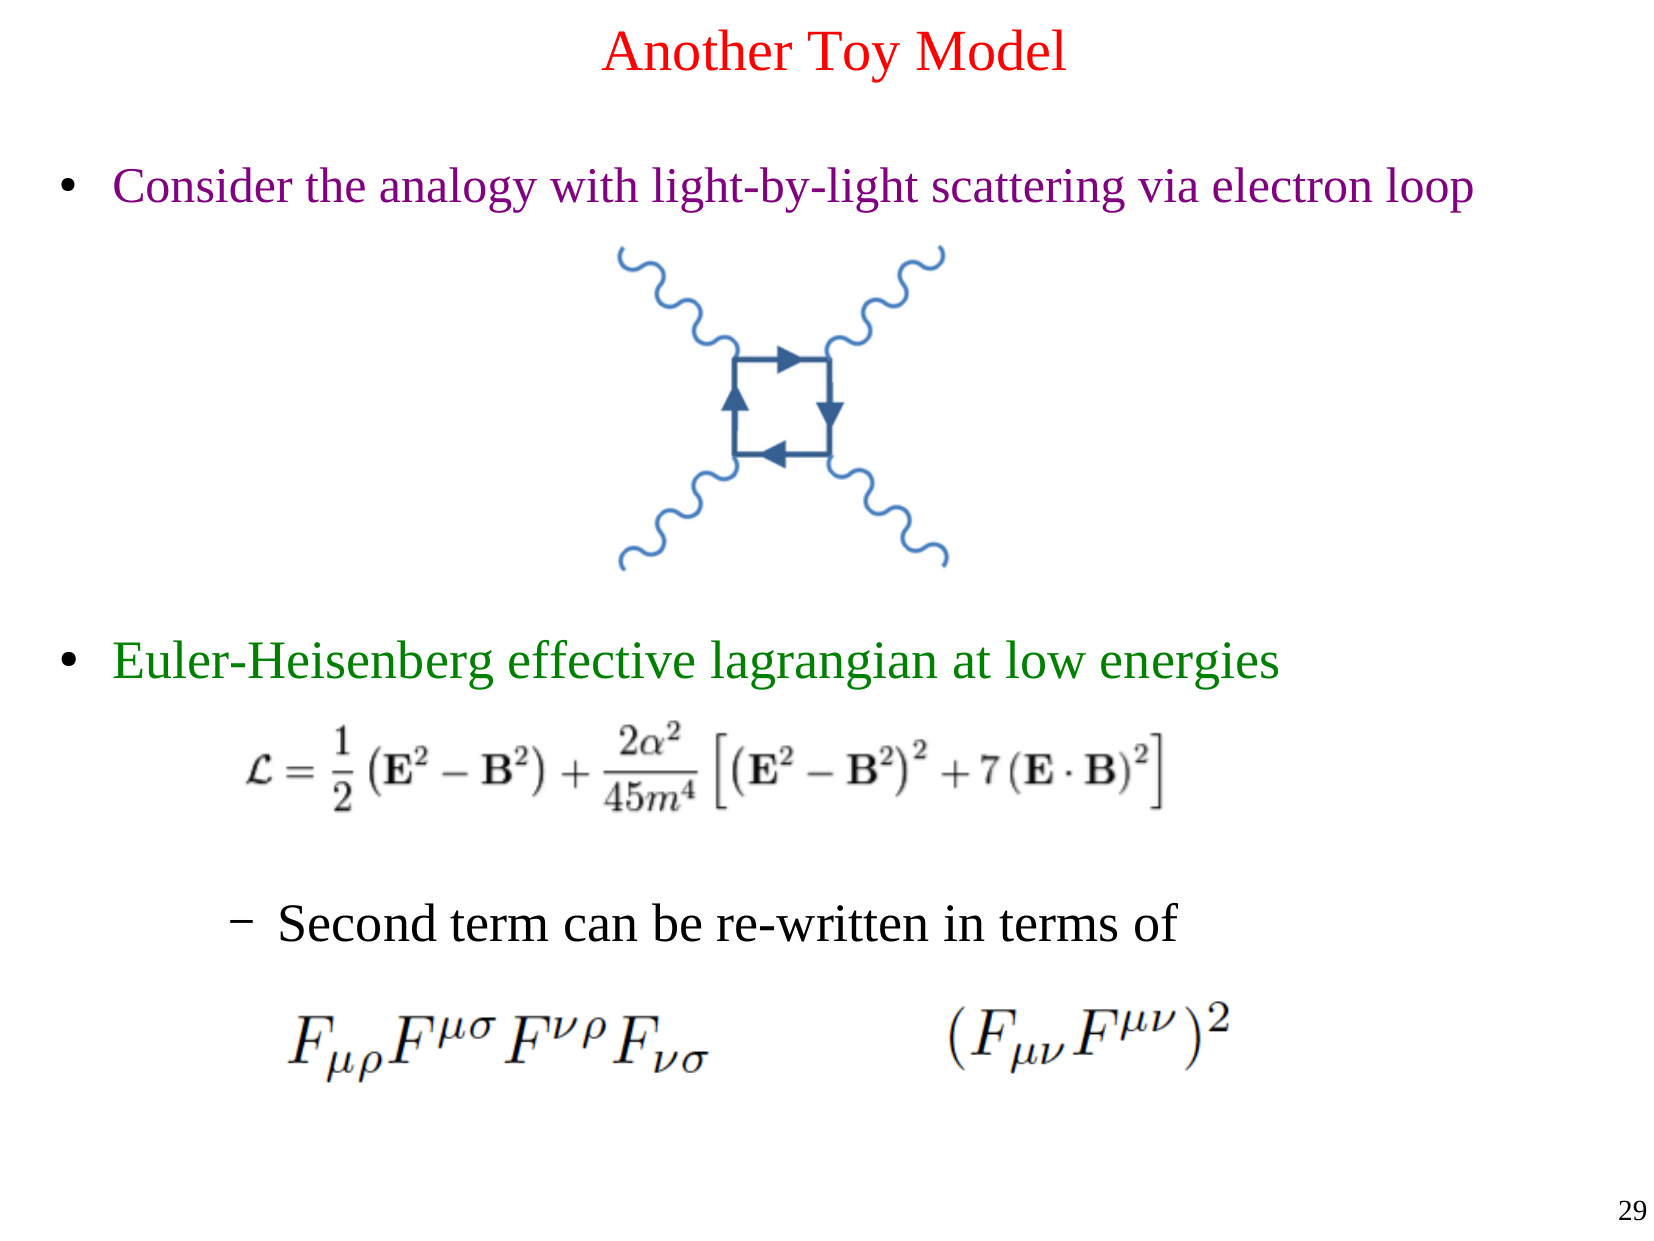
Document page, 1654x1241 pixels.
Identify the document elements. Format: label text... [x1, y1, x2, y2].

list Consider the analogy with light-by-light scattering via electron loop Euler-Heisenberg effective lagrangian at low energies Second term can be re-written in terms of [41, 158, 1635, 1154]
picture [611, 235, 956, 582]
picture [941, 994, 1244, 1083]
picture [220, 719, 1184, 831]
picture [281, 1000, 719, 1086]
title Another Toy Model [128, 0, 1541, 144]
